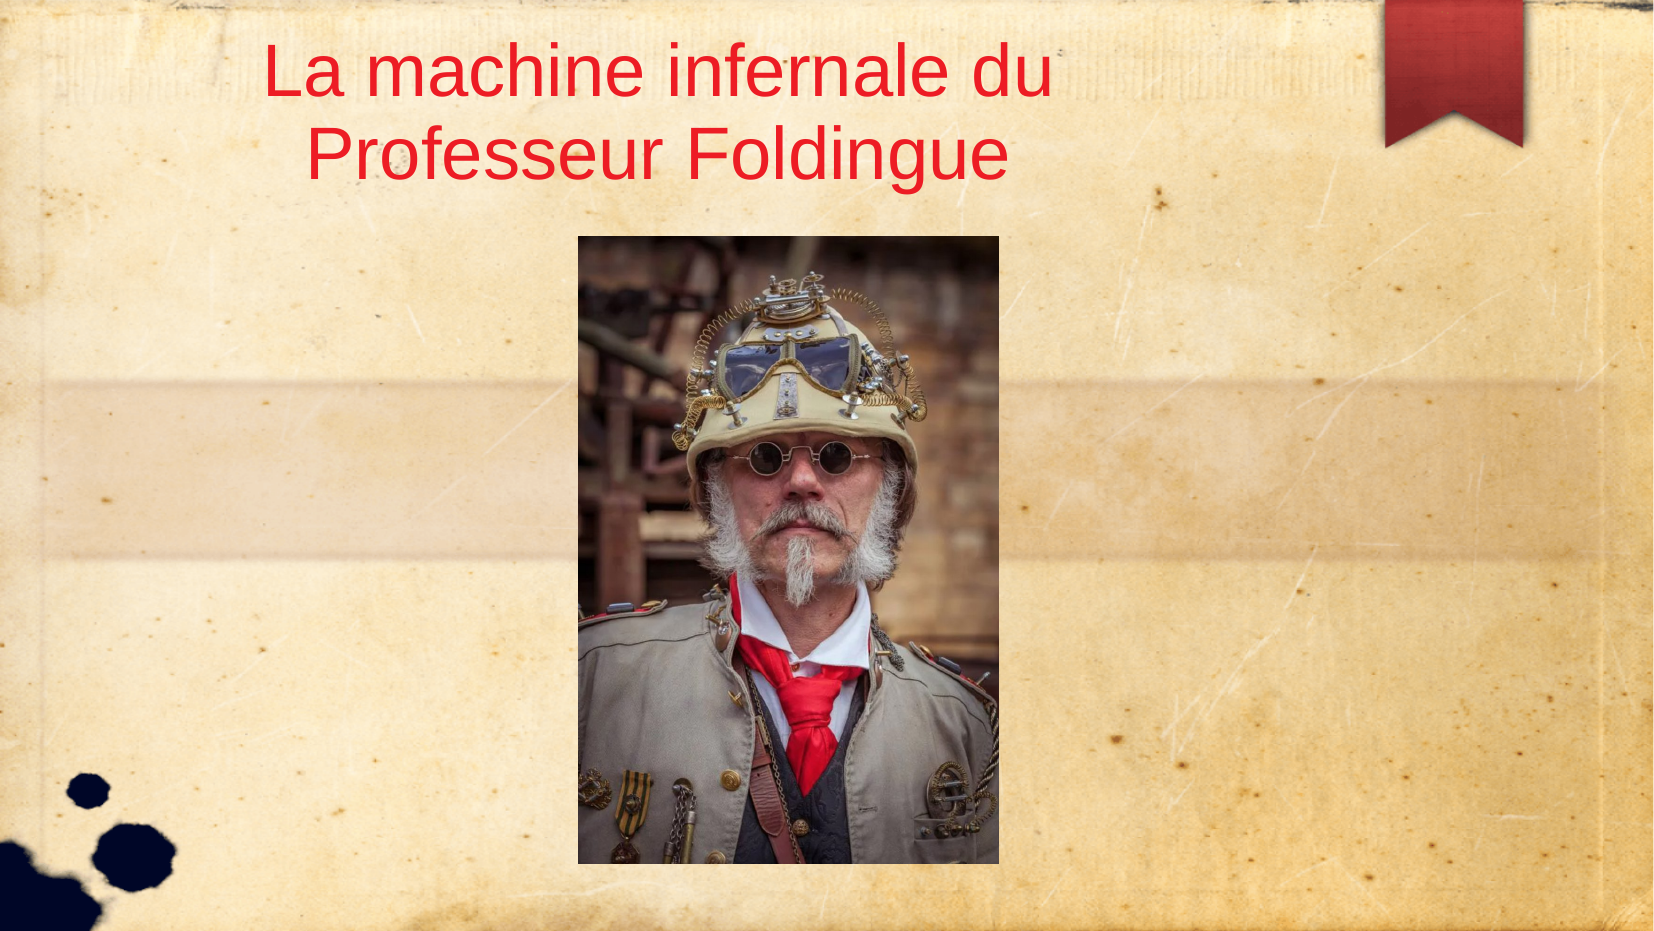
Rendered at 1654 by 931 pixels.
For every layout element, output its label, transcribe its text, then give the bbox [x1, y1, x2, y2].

picture [0, 0, 1654, 931]
title La machine infernale du Professeur Foldingue [82, 29, 1235, 196]
